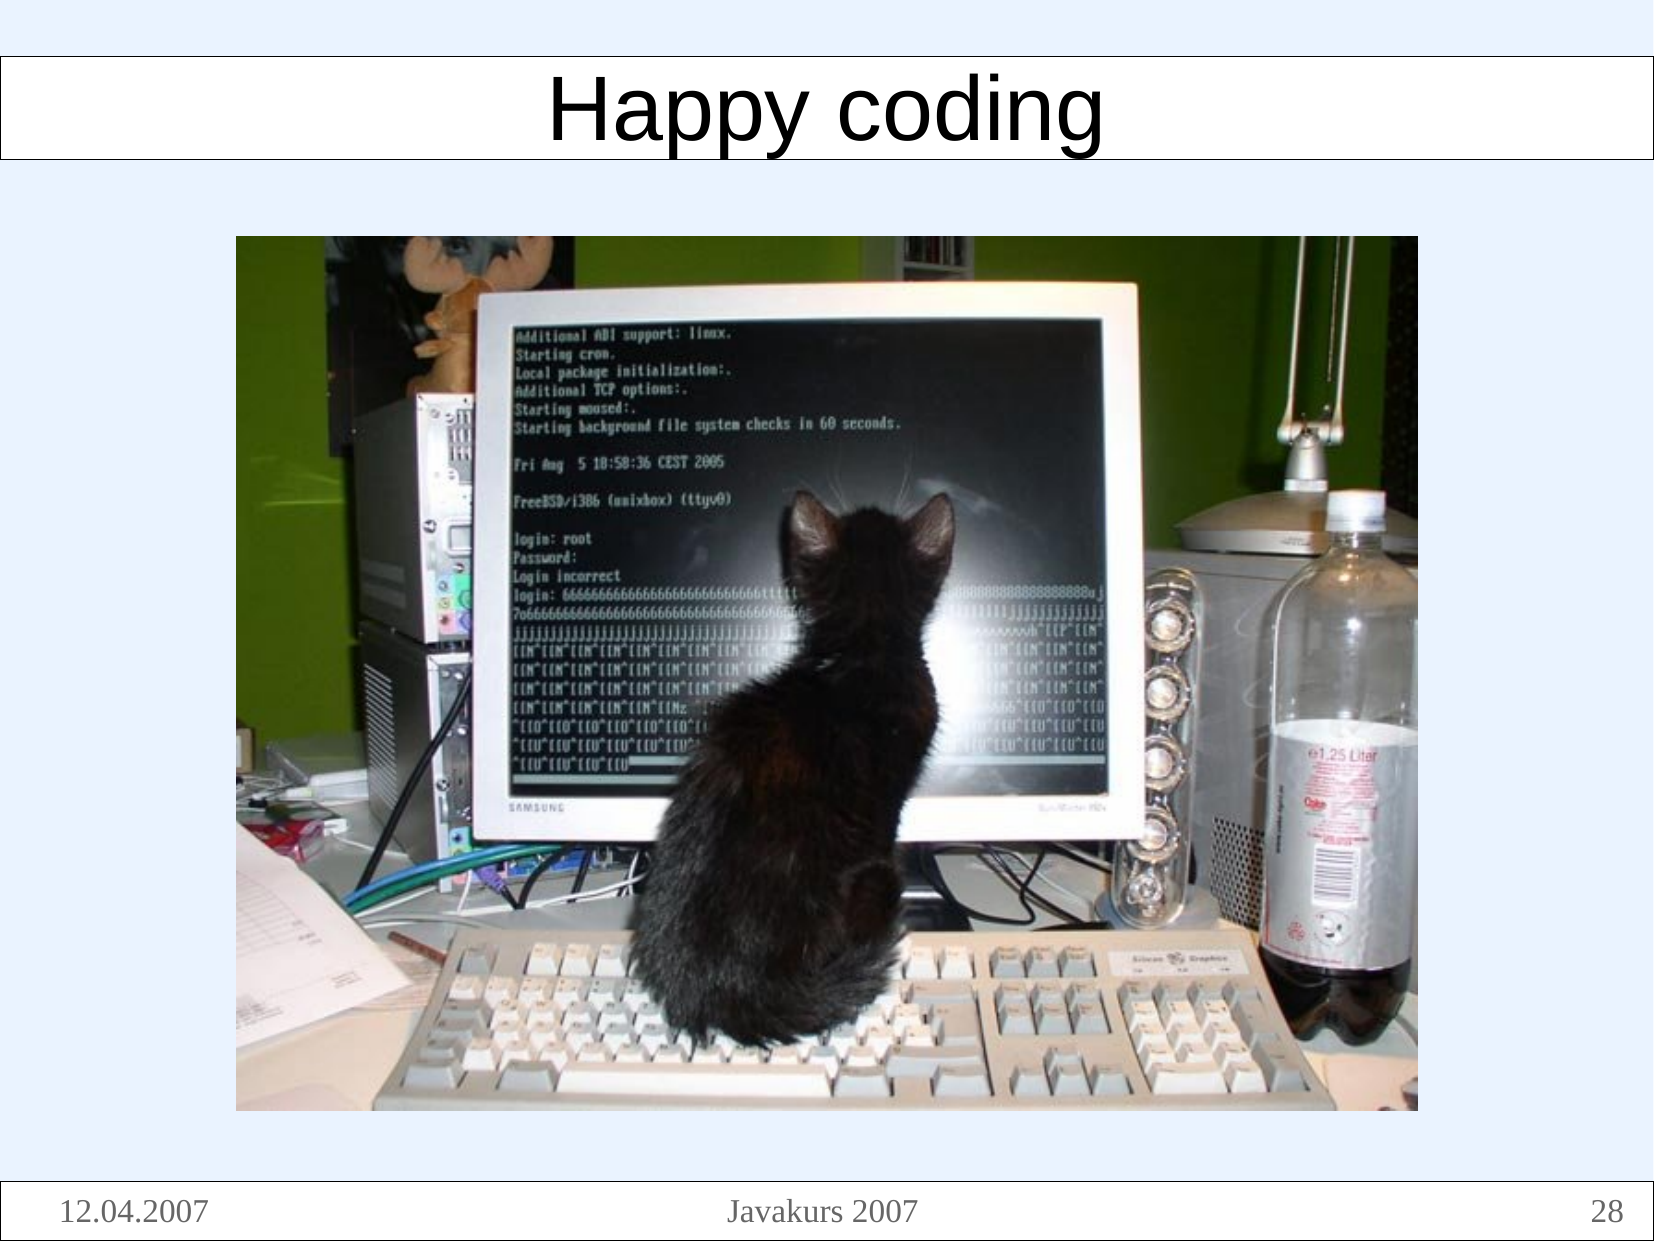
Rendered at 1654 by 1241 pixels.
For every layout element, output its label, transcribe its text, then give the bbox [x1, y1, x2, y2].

picture [236, 236, 1418, 1111]
title Happy coding [0, 56, 1654, 160]
